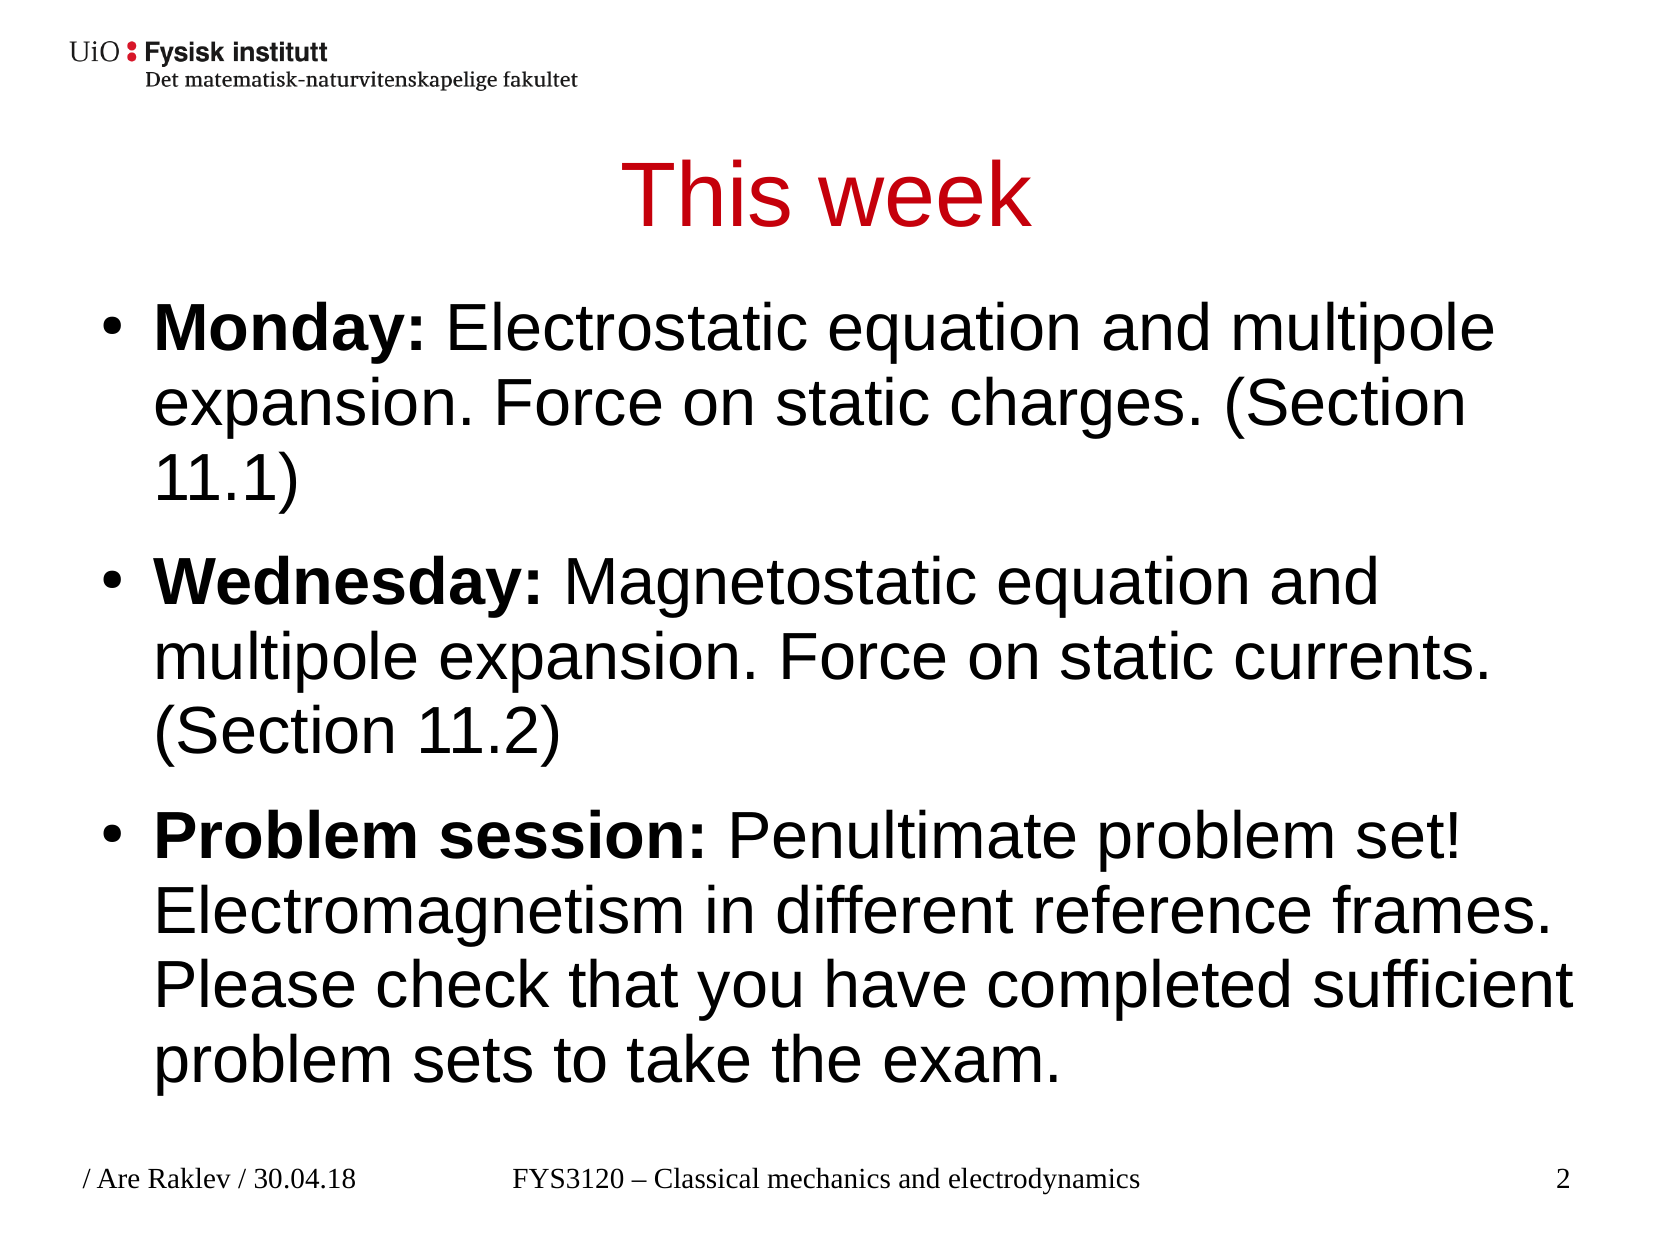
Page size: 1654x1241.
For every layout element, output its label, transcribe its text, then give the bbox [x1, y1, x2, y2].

picture [68, 37, 581, 93]
list Monday: Electrostatic equation and multipole expansion. Force on static charges. (Section 11.1) Wednesday: Magnetostatic equation and multipole expansion. Force on static currents. (Section 11.2) Problem session: Penultimate problem set! Electromagnetism in different reference frames. Please check that you have completed sufficient problem sets to take the exam. [82, 290, 1576, 1193]
title This week [82, 90, 1571, 290]
